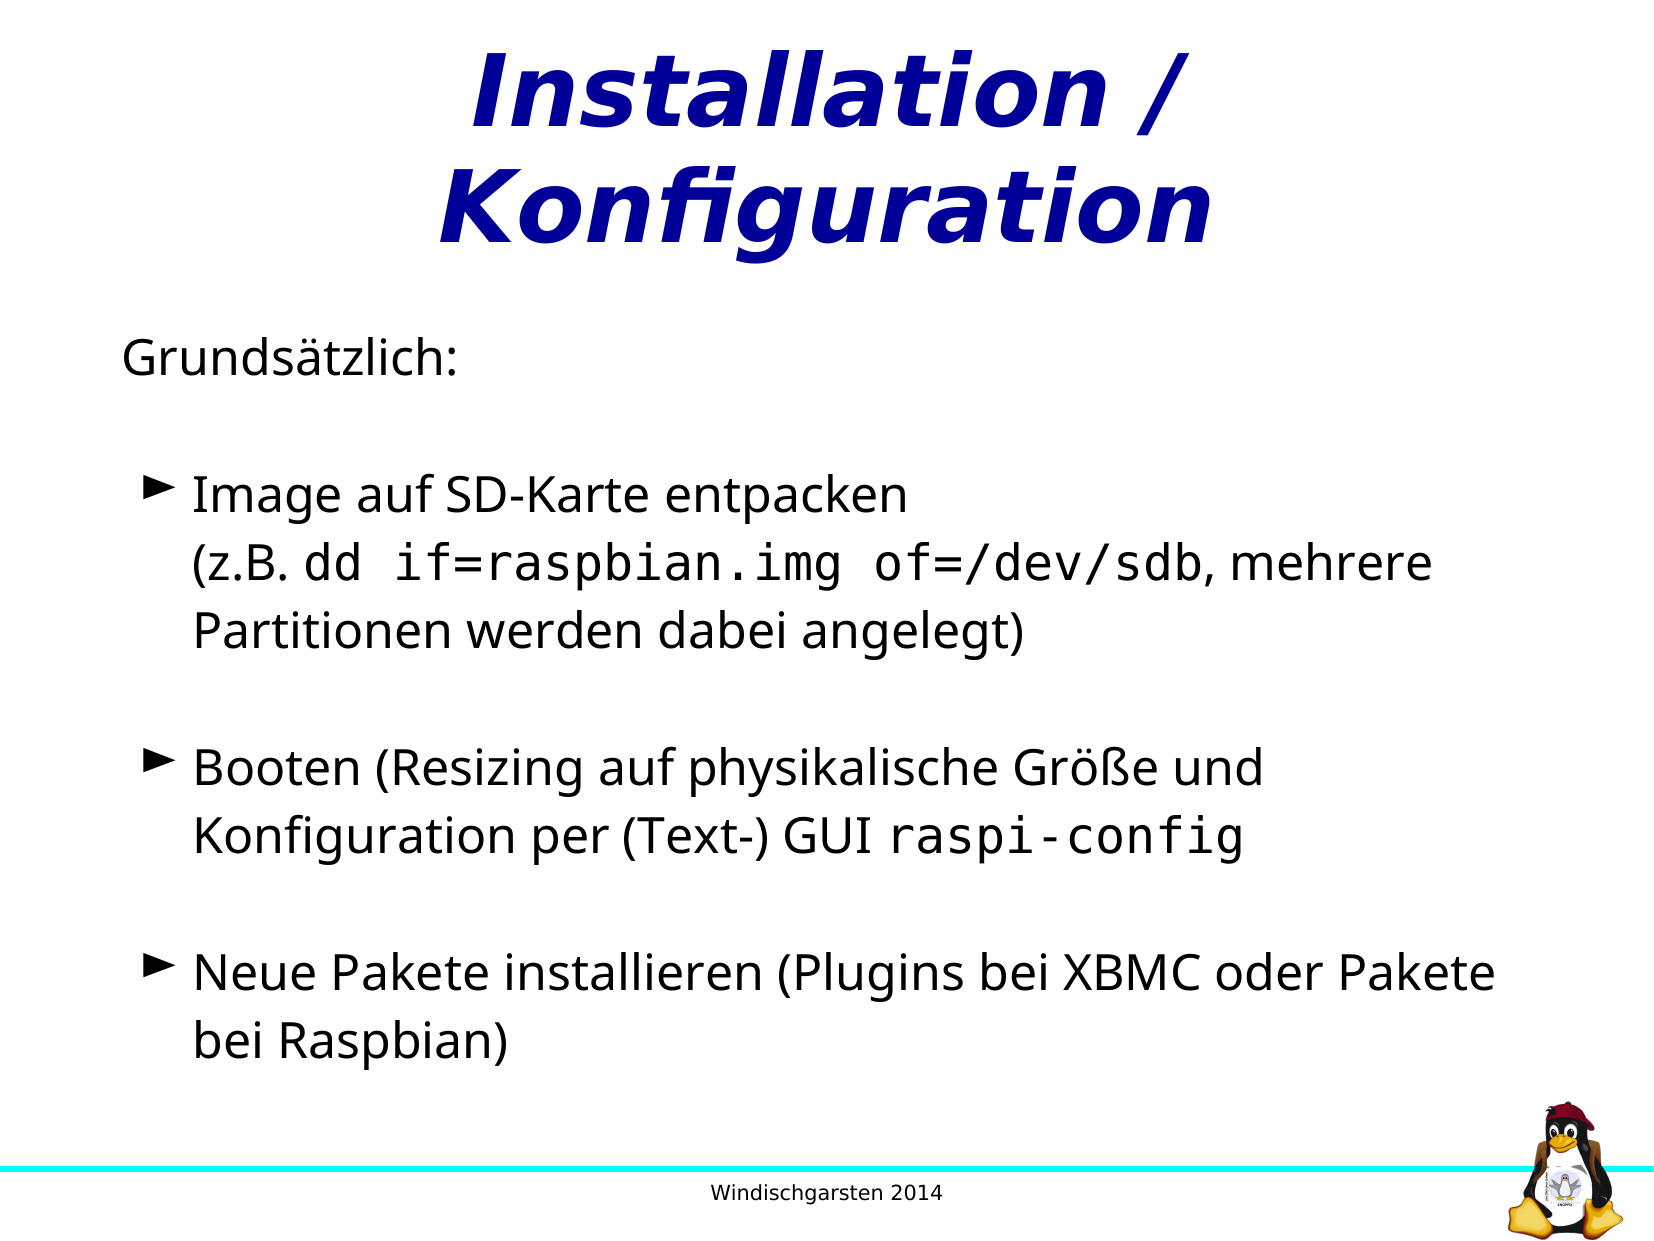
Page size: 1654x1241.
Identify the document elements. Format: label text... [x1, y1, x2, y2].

picture [1505, 1100, 1625, 1241]
list Grundsätzlich: Image auf SD-Karte entpacken (z.B. dd if=raspbian.img of=/dev/sdb, mehrere Partitionen werden dabei angelegt) Booten (Resizing auf physikalische Größe und Konfiguration per (Text-) GUI raspi-config Neue Pakete installieren (Plugins bei XBMC oder Pakete bei Raspbian) [121, 322, 1561, 1132]
title Installation / Konfiguration [121, 33, 1534, 267]
